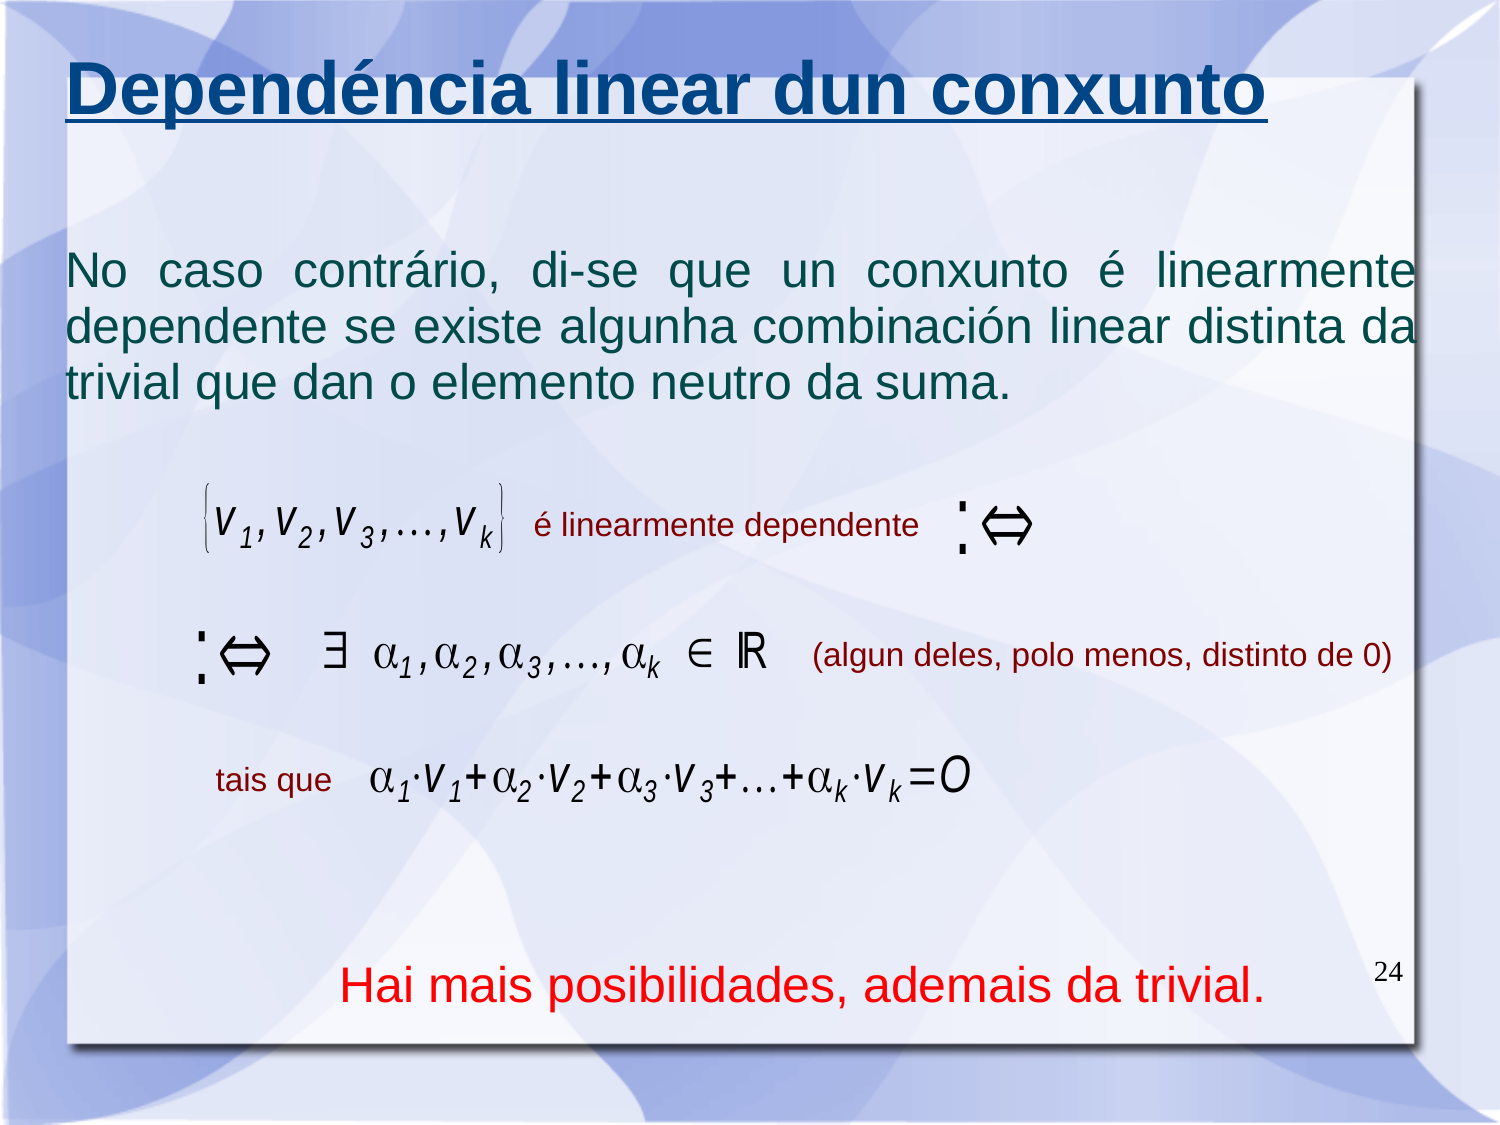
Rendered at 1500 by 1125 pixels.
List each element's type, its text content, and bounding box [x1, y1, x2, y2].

text_box (algun deles, polo menos, distinto de 0) [797, 625, 1418, 681]
picture [0, 0, 1500, 1125]
chart [359, 742, 983, 811]
text_box é linearmente dependente [518, 495, 939, 551]
list No caso contrário, di-se que un conxunto é linearmente dependente se existe algunha combinación linear distinta da trivial que dan o elemento neutro da suma. [59, 236, 1441, 416]
title Dependéncia linear dun conxunto [59, 29, 1441, 148]
chart [311, 619, 779, 687]
chart [939, 461, 1051, 574]
text_box tais que [200, 750, 355, 806]
chart [177, 591, 289, 704]
chart [193, 483, 517, 558]
text_box Hai mais posibilidades, ademais da trivial. [324, 945, 1300, 1021]
